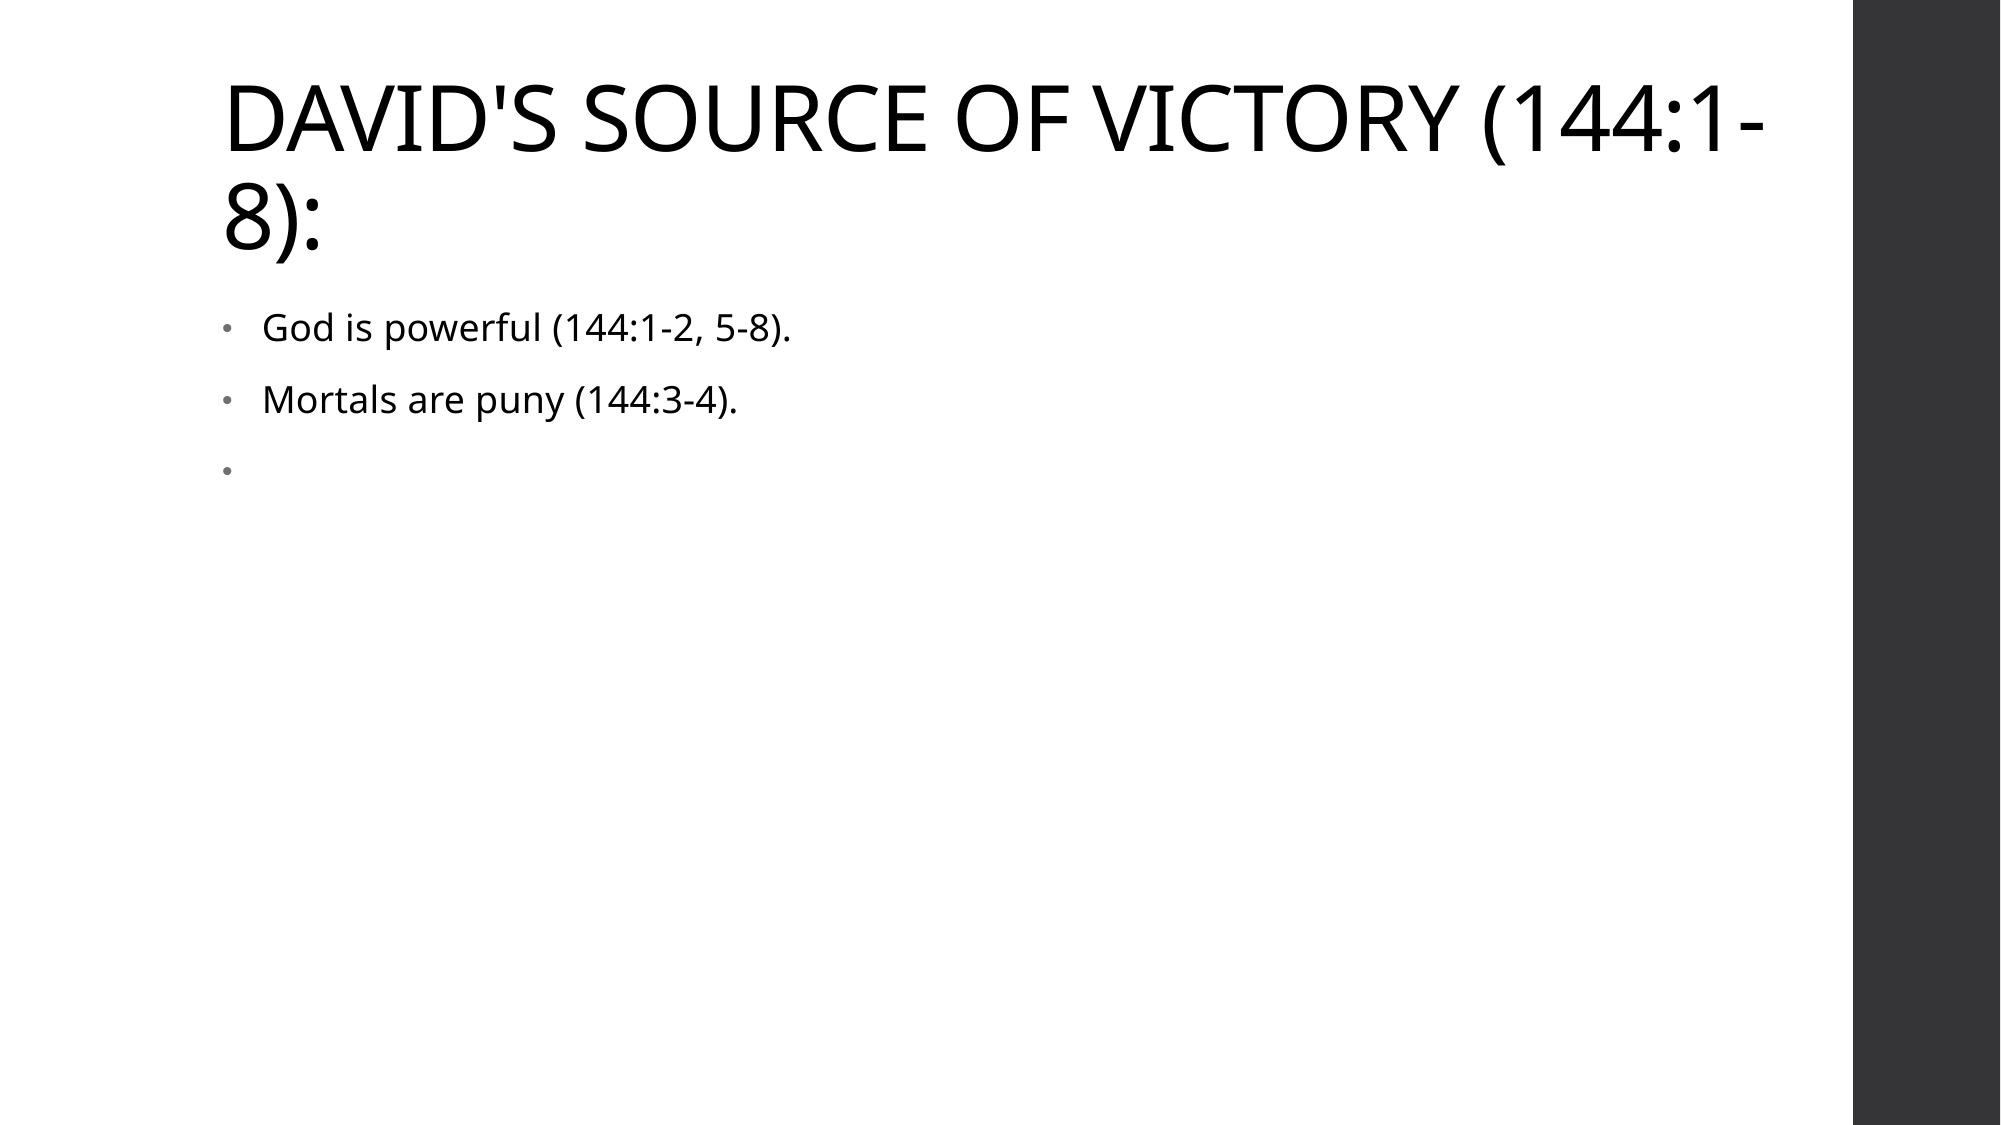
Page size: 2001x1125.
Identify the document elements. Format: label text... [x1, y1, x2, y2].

list God is powerful (144:1-2, 5-8). Mortals are puny (144:3-4). [206, 299, 1617, 1014]
title DAVID'S SOURCE OF VICTORY (144:1-8): [206, 60, 1797, 278]
